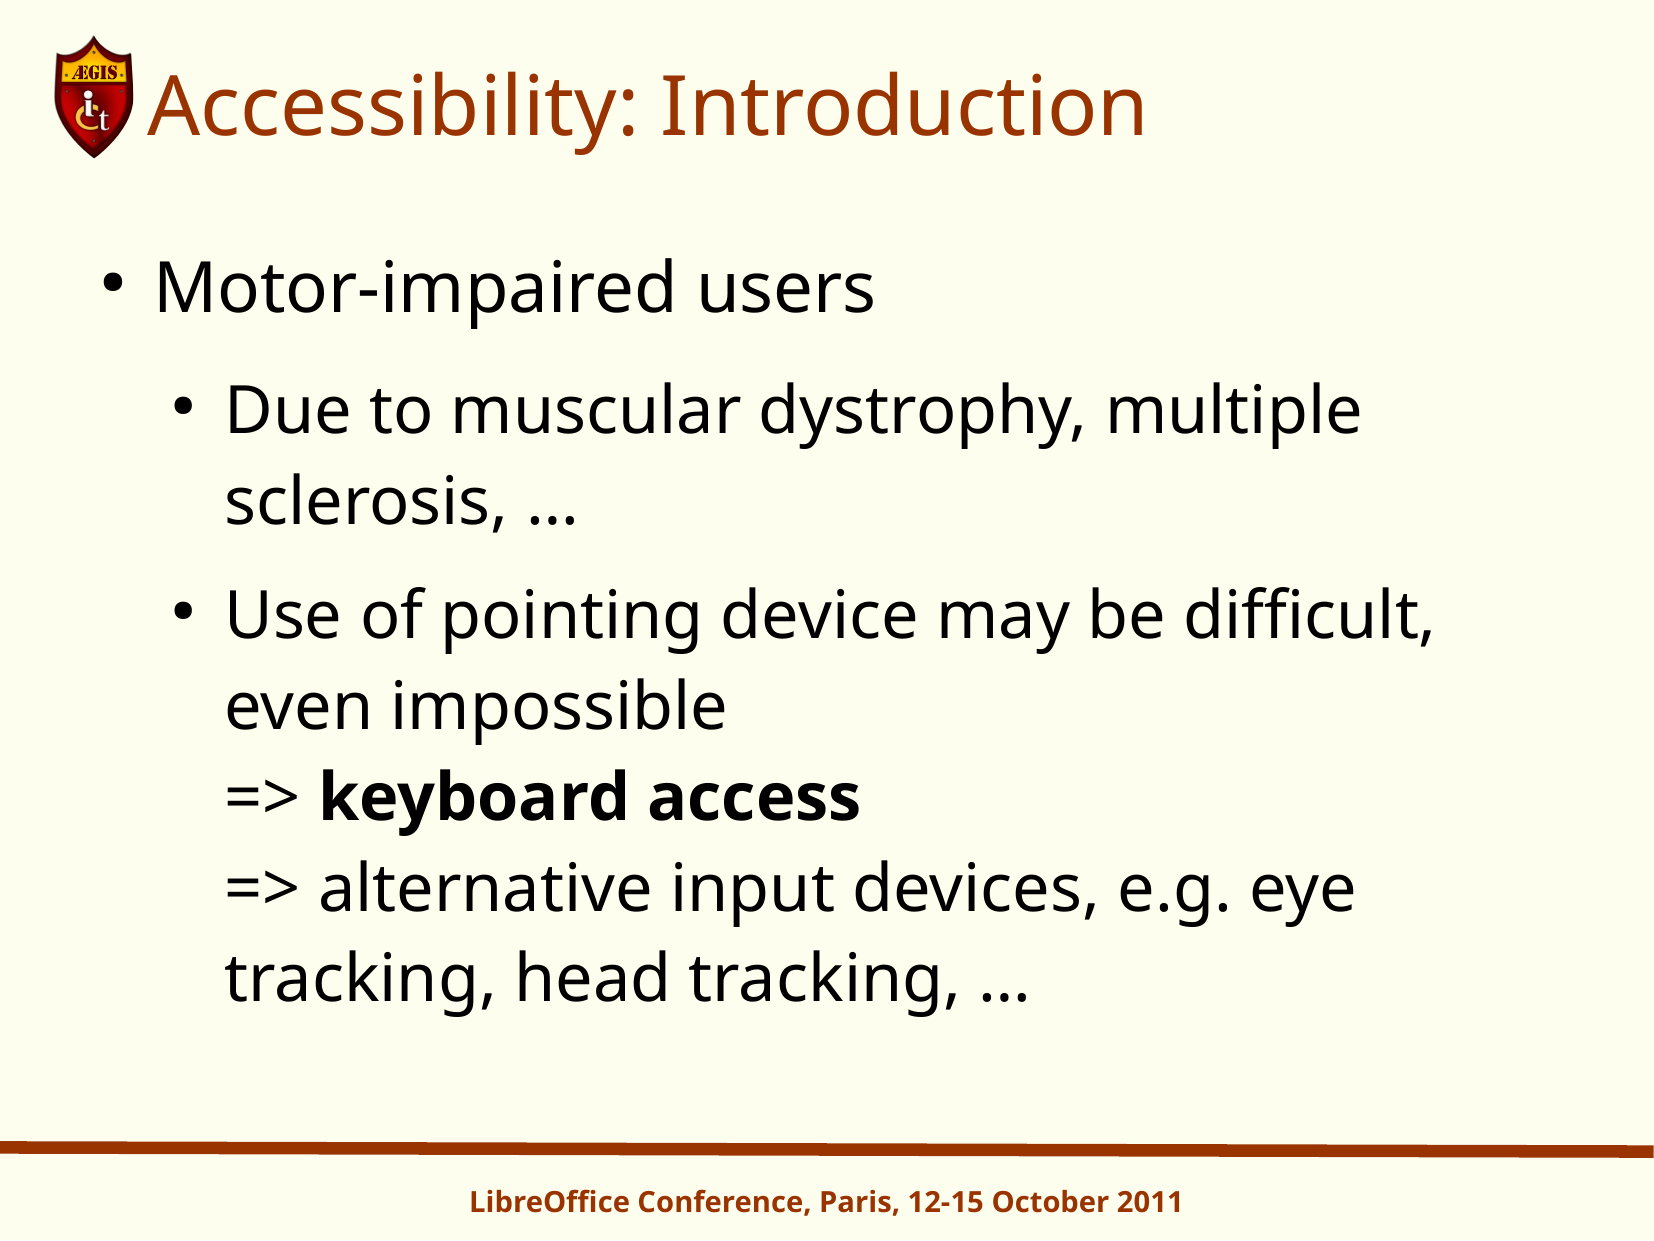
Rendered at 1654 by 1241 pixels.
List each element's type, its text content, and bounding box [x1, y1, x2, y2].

list Motor-impaired users Due to muscular dystrophy, multiple sclerosis, … Use of pointing device may be difficult, even impossible => keyboard access => alternative input devices, e.g. eye tracking, head tracking, … [82, 236, 1595, 1109]
picture [24, 24, 167, 167]
title Accessibility: Introduction [147, 29, 1625, 178]
